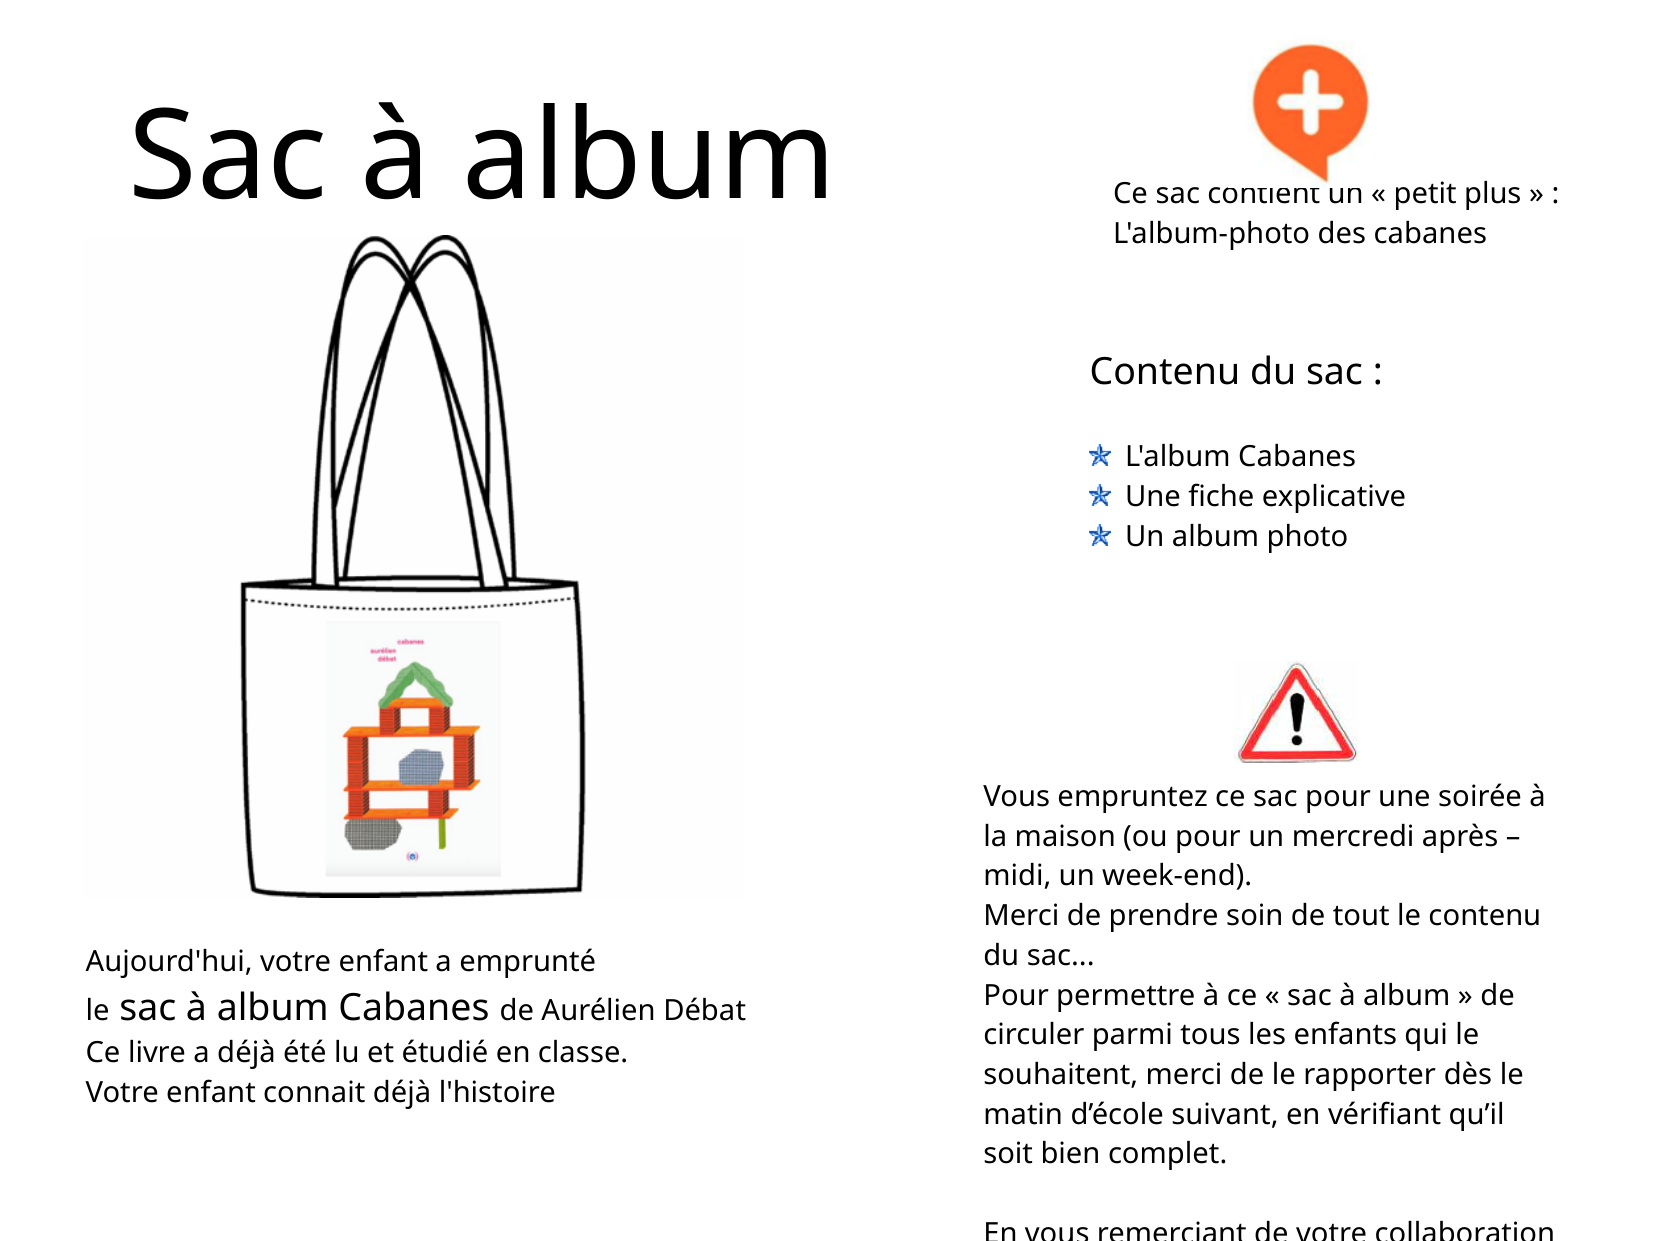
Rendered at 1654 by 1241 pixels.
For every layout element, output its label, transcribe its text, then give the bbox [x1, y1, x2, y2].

text_box Aujourd'hui, votre enfant a emprunté le sac à album Cabanes de Aurélien Débat Ce livre a déjà été lu et étudié en classe. Votre enfant connait déjà l'histoire [70, 933, 804, 1228]
picture [82, 235, 745, 898]
picture [1228, 35, 1383, 189]
text_box Ce sac contient un « petit plus » : L'album-photo des cabanes [1098, 165, 1583, 337]
text_box Vous empruntez ce sac pour une soirée à la maison (ou pour un mercredi après – midi, un week-end). Merci de prendre soin de tout le contenu du sac... Pour permettre à ce « sac à album » de circuler parmi tous les enfants qui le souhaitent, merci de le rapporter dès le matin d’école suivant, en vérifiant qu’il soit bien complet. En vous remerciant de votre collaboration [968, 767, 1571, 1143]
text_box Sac à album [106, 35, 898, 379]
text_box Contenu du sac : L'album Cabanes Une fiche explicative Un album photo [1074, 337, 1607, 804]
picture [1228, 649, 1364, 772]
